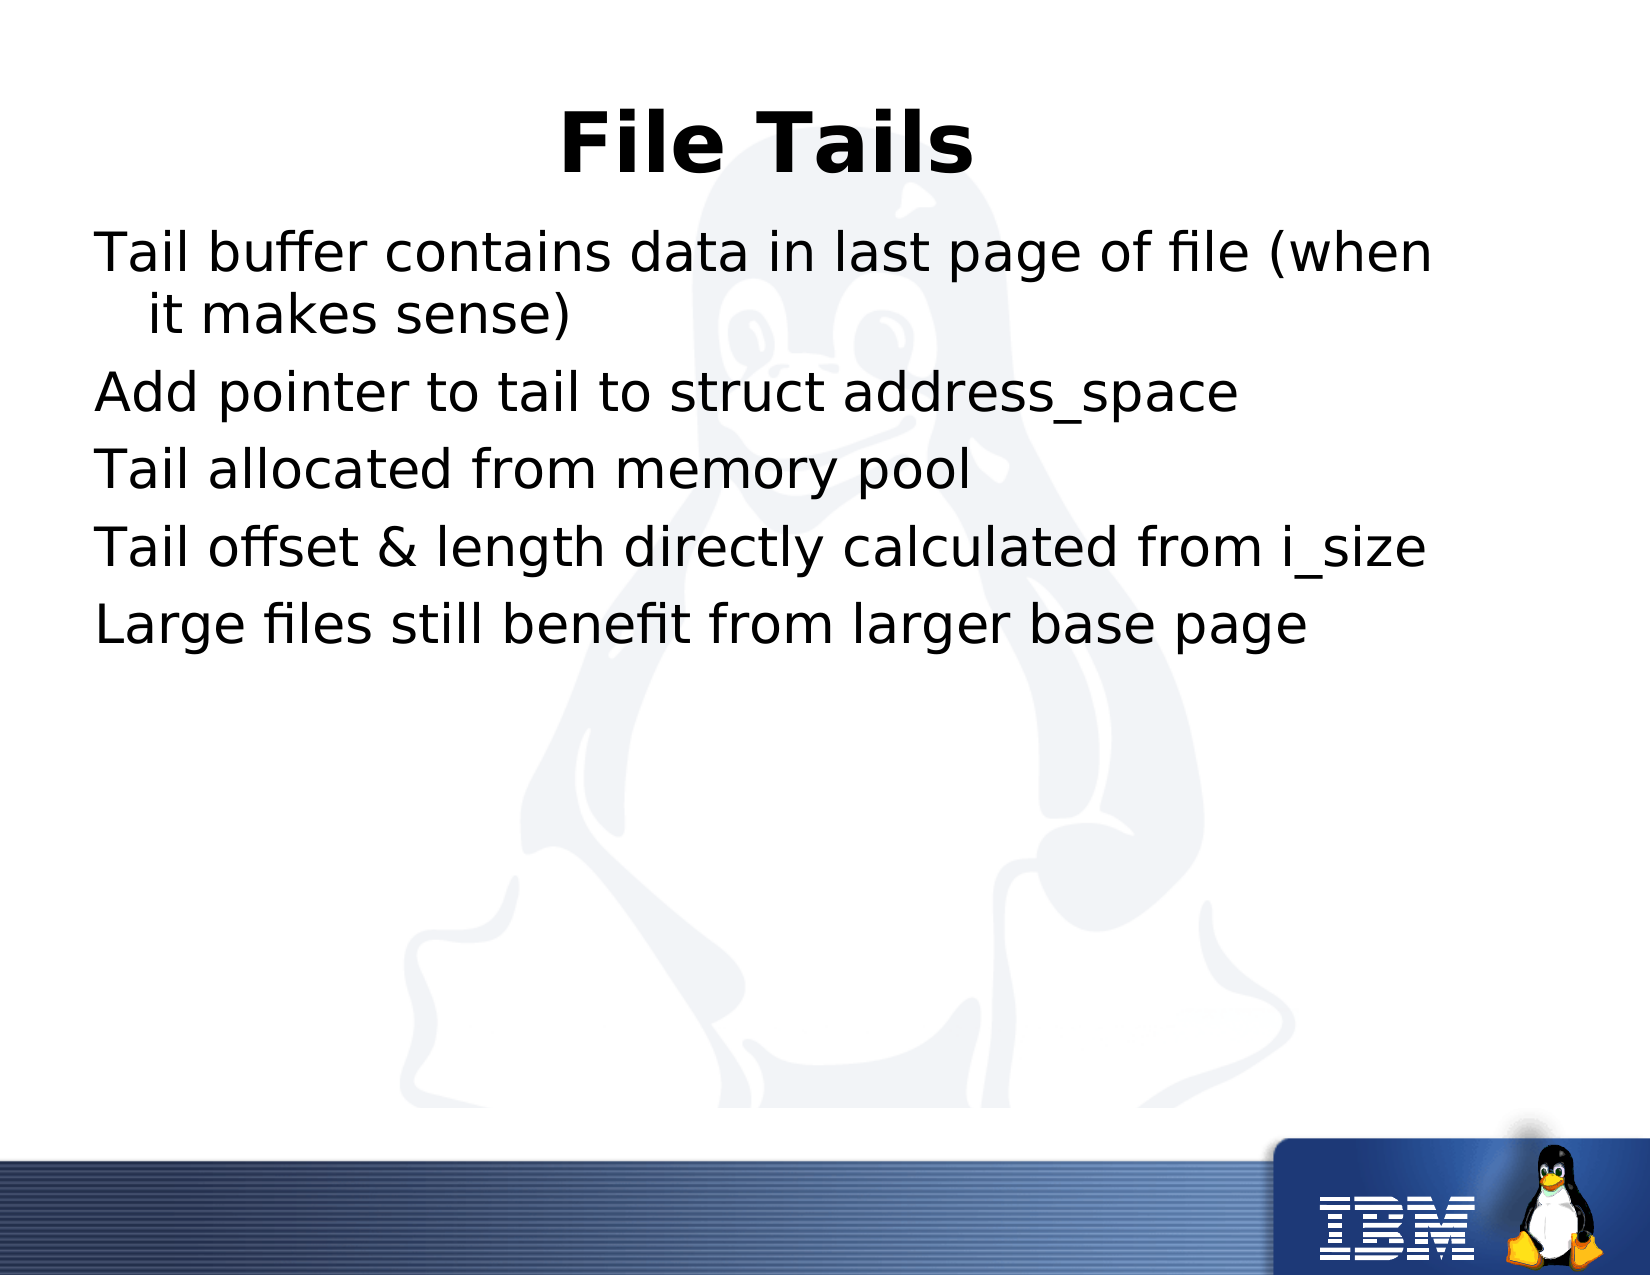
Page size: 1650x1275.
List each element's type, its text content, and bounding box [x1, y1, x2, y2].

title File Tails [76, 76, 1457, 211]
list Tail buffer contains data in last page of file (when it makes sense) Add pointer to tail to struct address_space Tail allocated from memory pool Tail offset & length directly calculated from i_size Large files still benefit from larger base page [76, 221, 1457, 1171]
